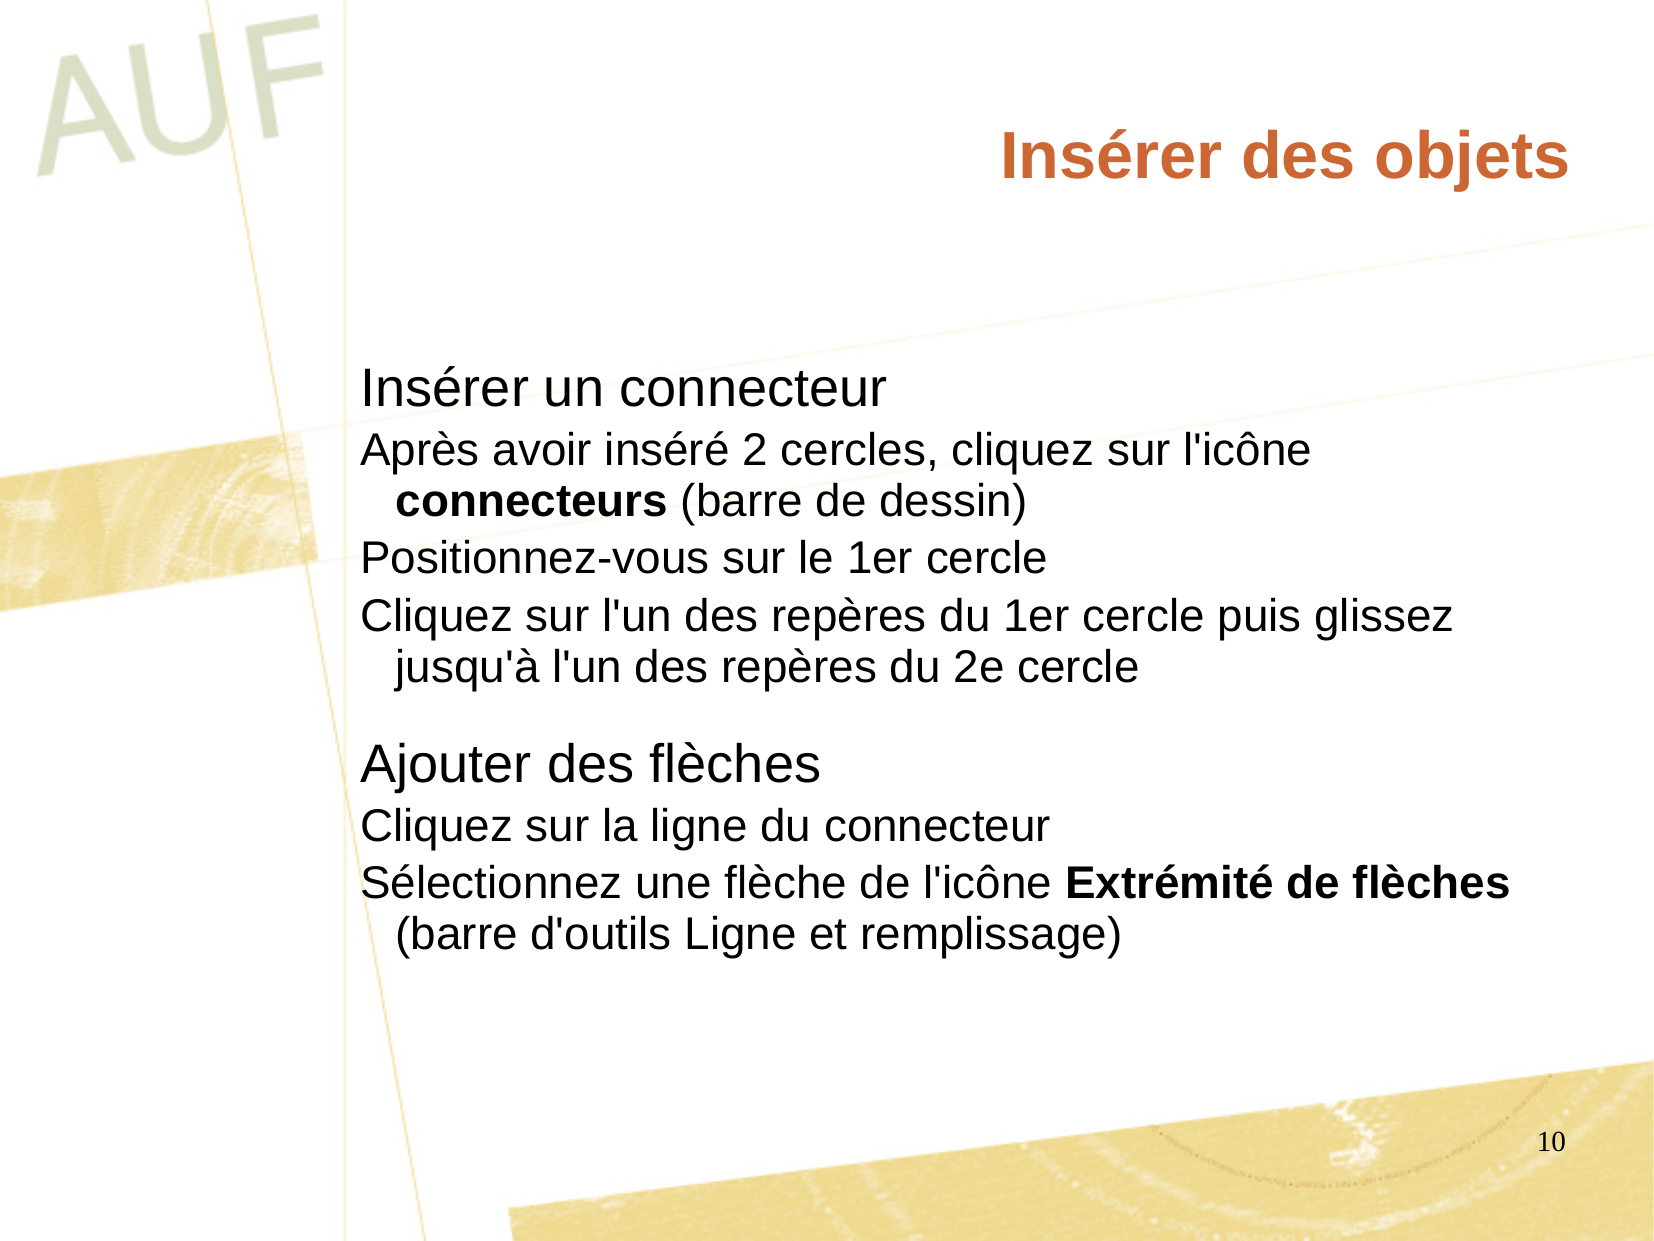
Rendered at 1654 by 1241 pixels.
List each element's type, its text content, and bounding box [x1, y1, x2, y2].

picture [0, 0, 1654, 1241]
title Insérer des objets [324, 59, 1571, 252]
subtitle Insérer un connecteur Après avoir inséré 2 cercles, cliquez sur l'icône connecteurs (barre de dessin) Positionnez-vous sur le 1er cercle Cliquez sur l'un des repères du 1er cercle puis glissez jusqu'à l'un des repères du 2e cercle Ajouter des flèches Cliquez sur la ligne du connecteur Sélectionnez une flèche de l'icône Extrémité de flèches (barre d'outils Ligne et remplissage) [324, 259, 1595, 1058]
